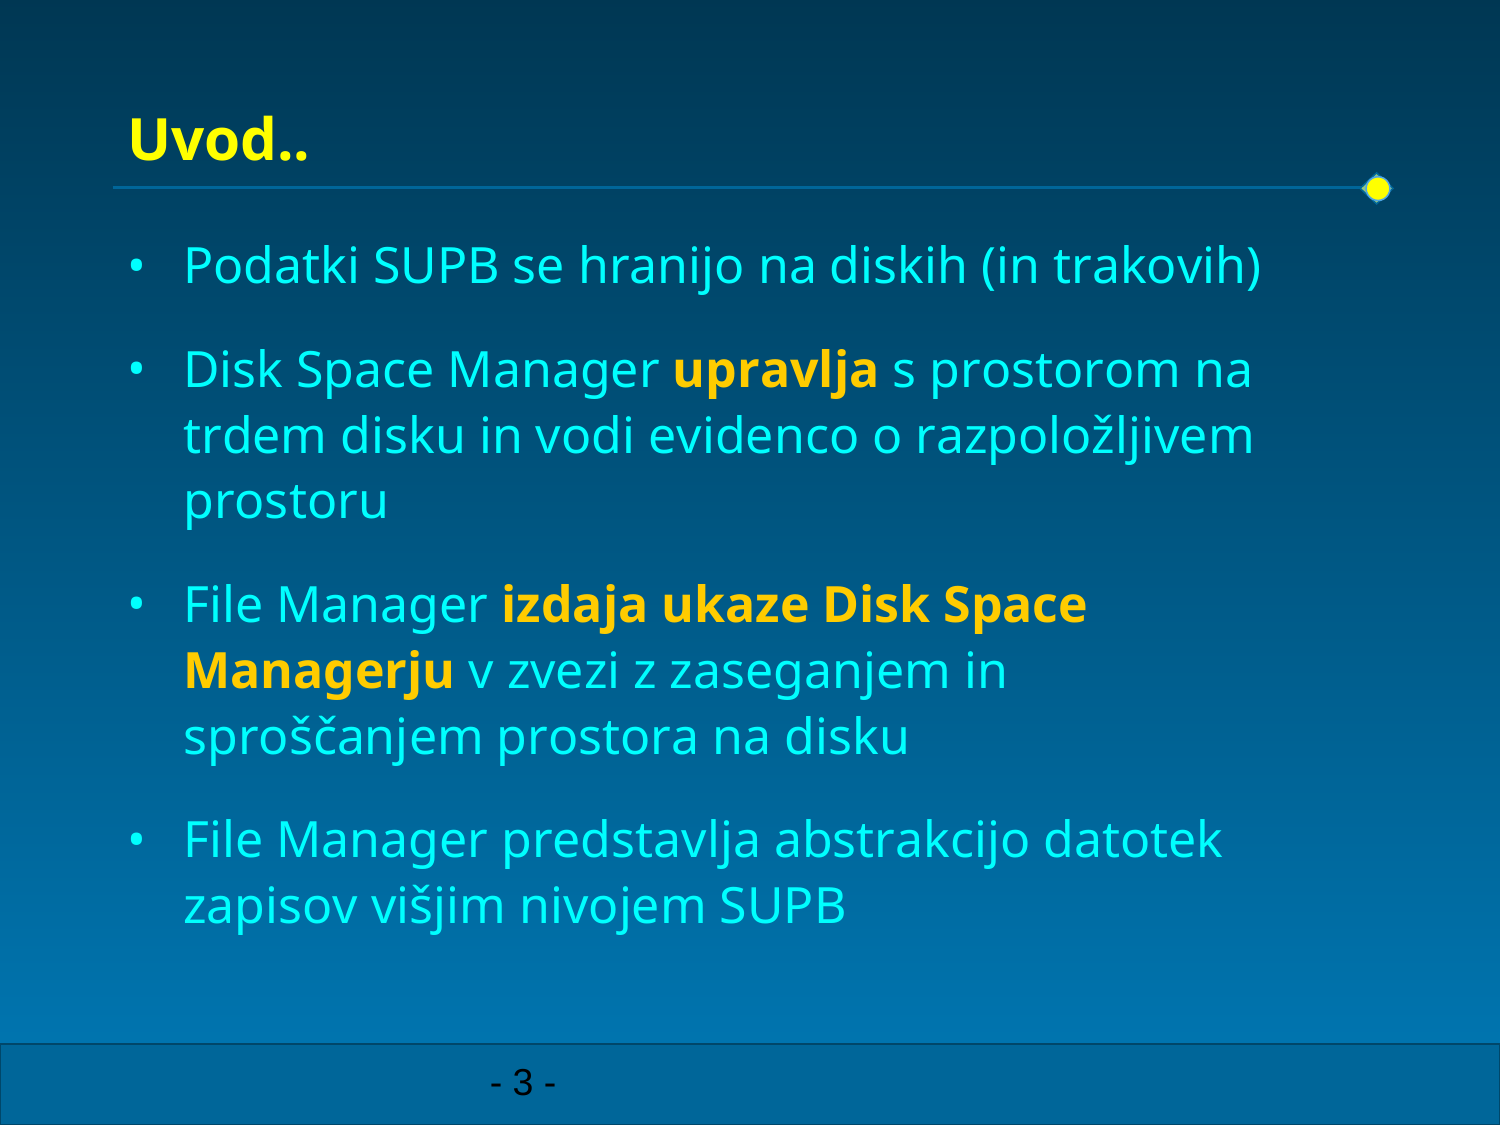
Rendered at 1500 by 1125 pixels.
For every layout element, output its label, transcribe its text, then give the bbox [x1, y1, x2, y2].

title Uvod.. [112, 94, 1388, 181]
list Podatki SUPB se hranijo na diskih (in trakovih) Disk Space Manager upravlja s prostorom na trdem disku in vodi evidenco o razpoložljivem prostoru File Manager izdaja ukaze Disk Space Managerju v zvezi z zaseganjem in sproščanjem prostora na disku File Manager predstavlja abstrakcijo datotek zapisov višjim nivojem SUPB [112, 220, 1329, 1052]
